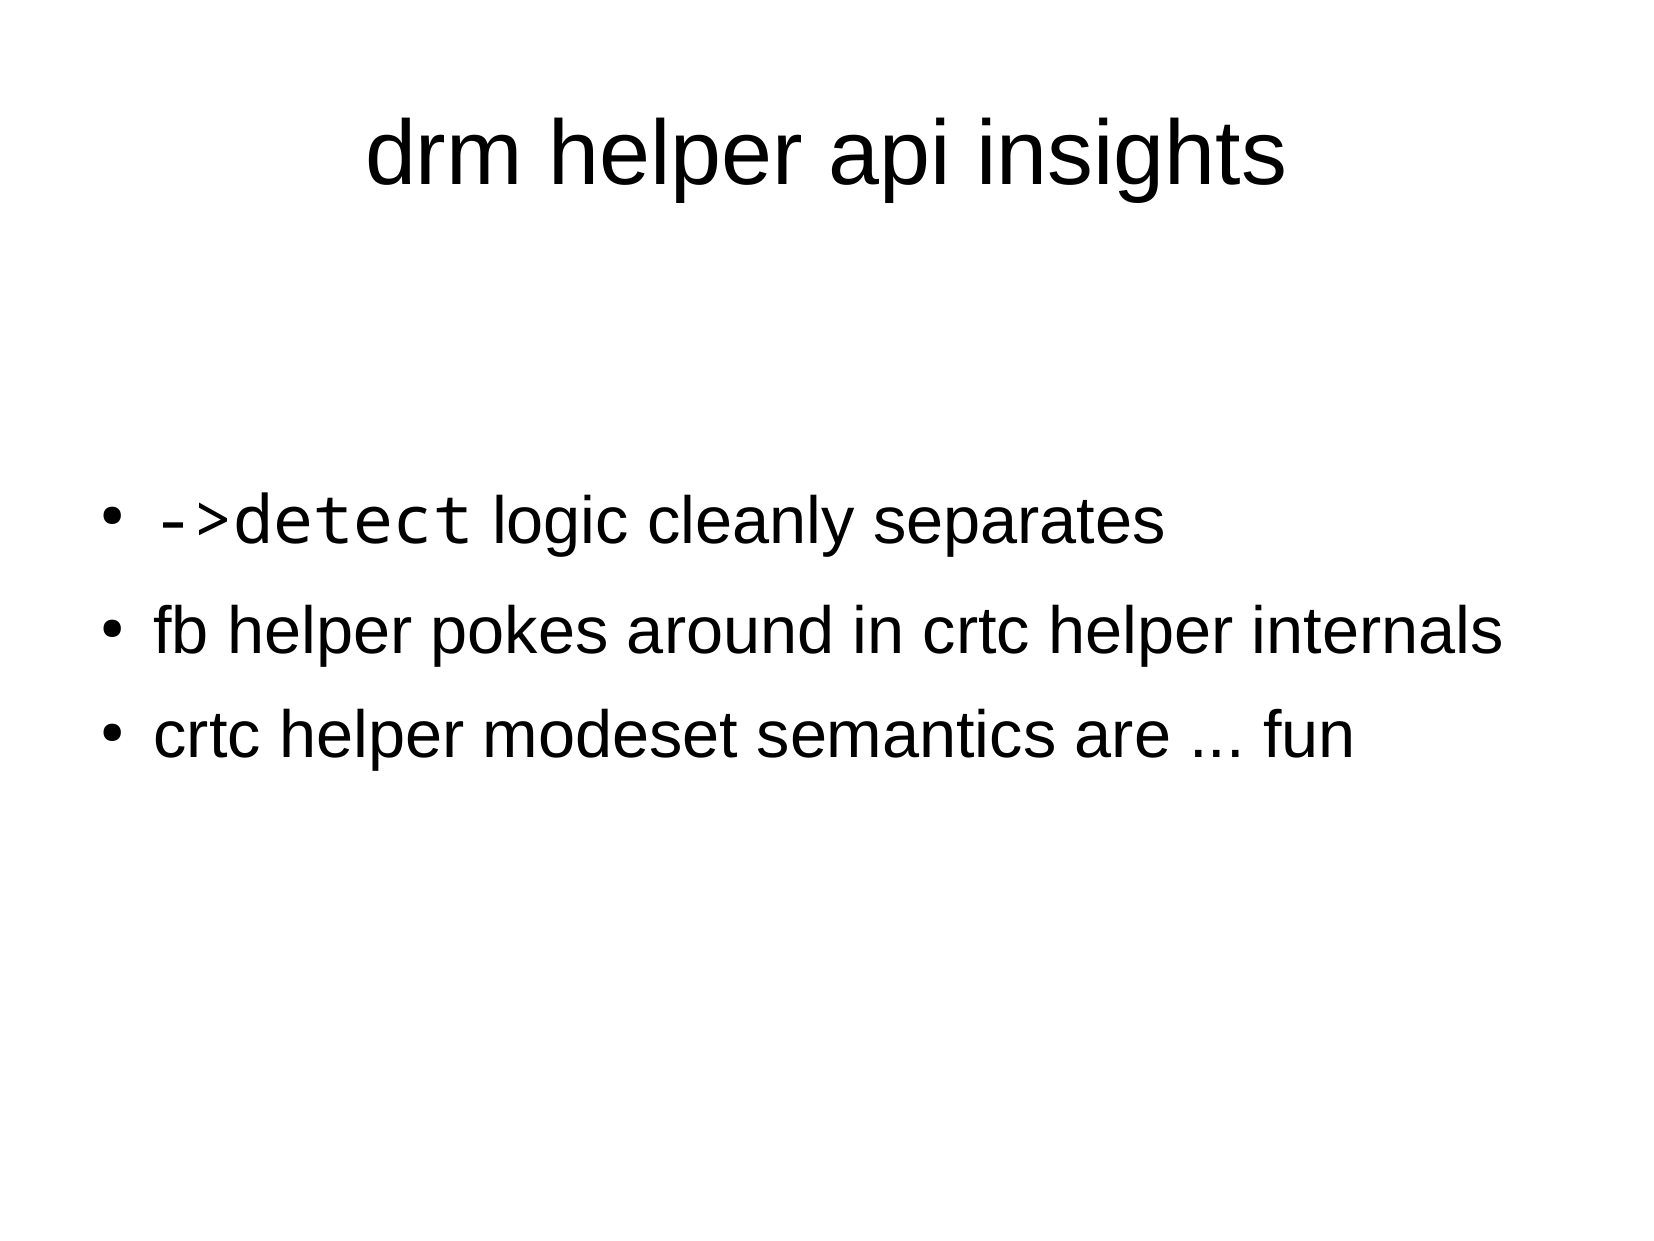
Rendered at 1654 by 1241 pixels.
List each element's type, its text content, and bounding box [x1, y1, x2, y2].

title drm helper api insights [82, 49, 1571, 257]
list ->detect logic cleanly separates fb helper pokes around in crtc helper internals crtc helper modeset semantics are ... fun [82, 472, 1571, 1109]
